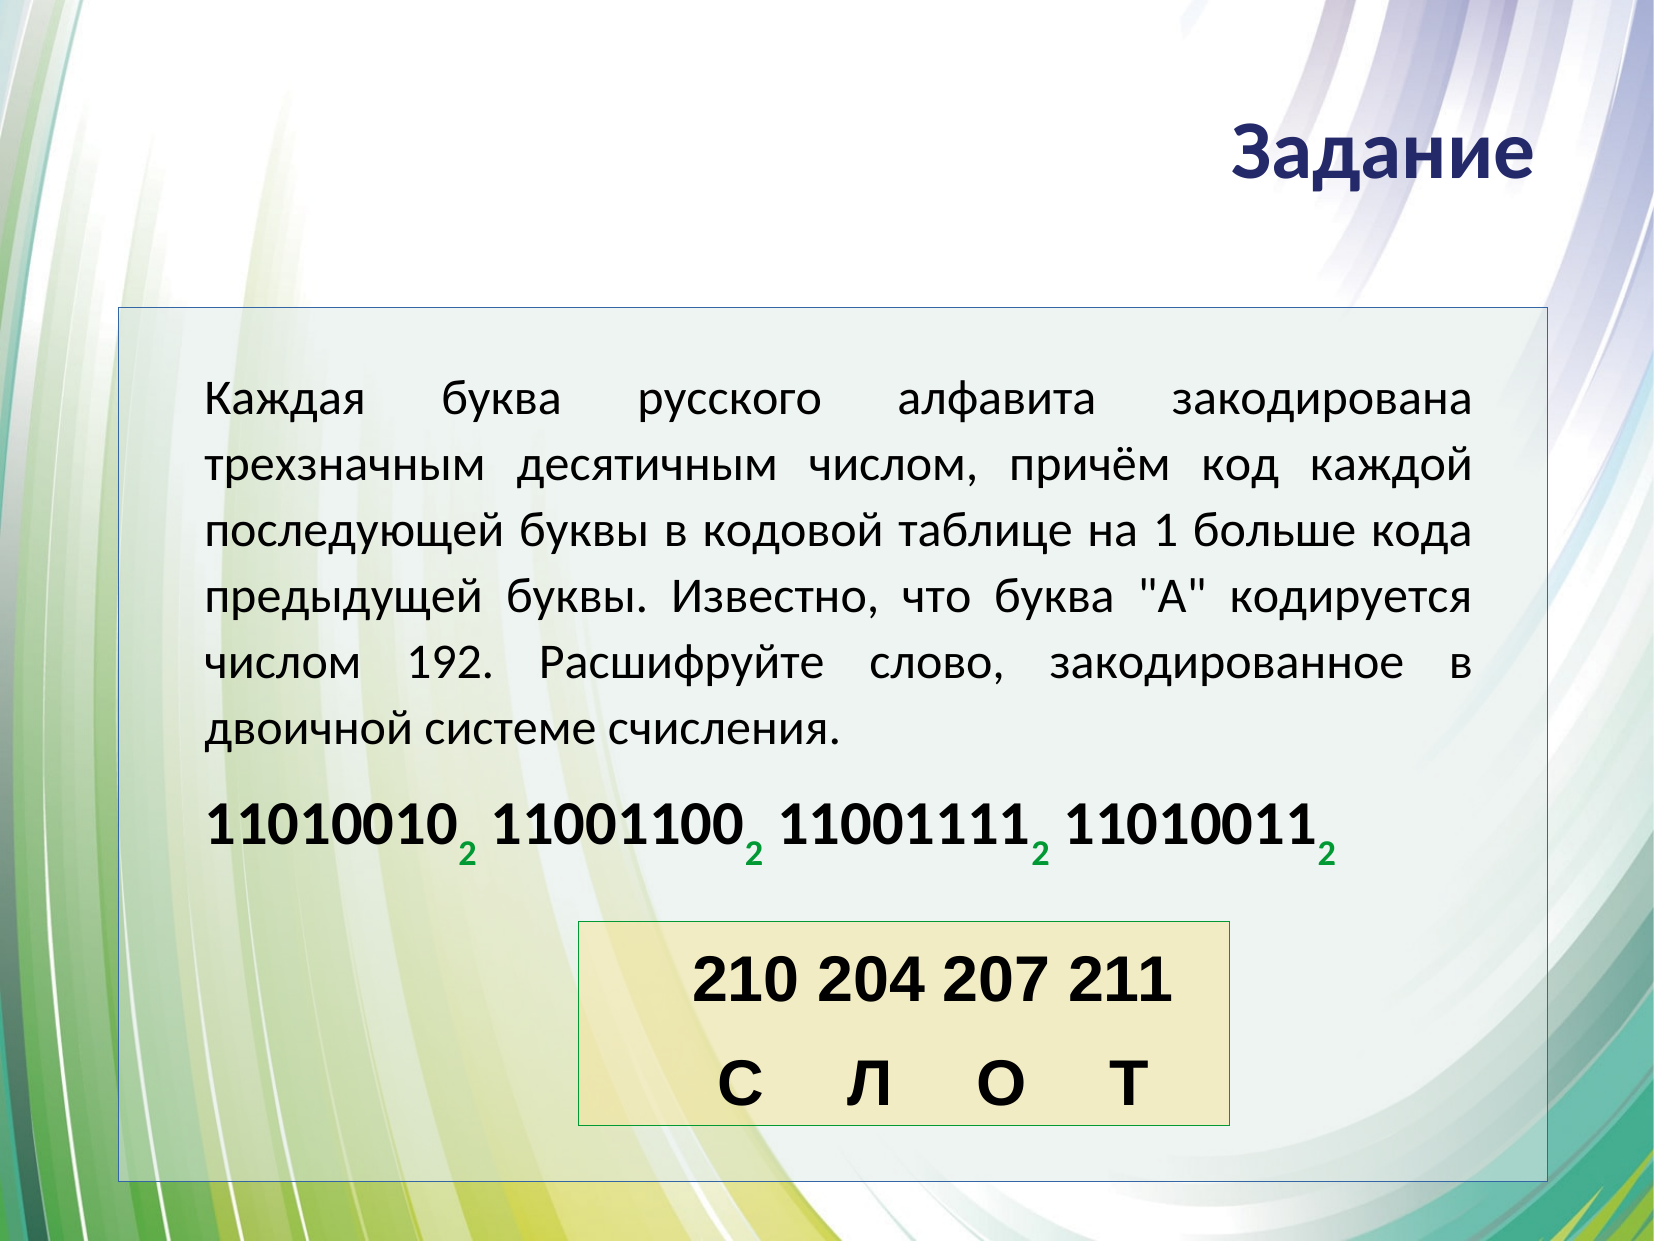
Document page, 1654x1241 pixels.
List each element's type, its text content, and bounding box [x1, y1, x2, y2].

text_box 210 204 207 211 С Л О Т [578, 921, 1230, 1126]
text_box [118, 307, 1548, 1182]
text_box Каждая буква русского алфавита закодирована трехзначным десятичным числом, причём код каждой последующей буквы в кодовой таблице на 1 больше кода предыдущей буквы. Известно, что буква "А" кодируется числом 192. Расшифруйте слово, закодированное в двоичной системе счисления. 110100102 110011002 110011112 110100112 [129, 350, 1489, 881]
picture [0, 0, 1654, 1241]
text_box Задание [1216, 34, 1622, 256]
